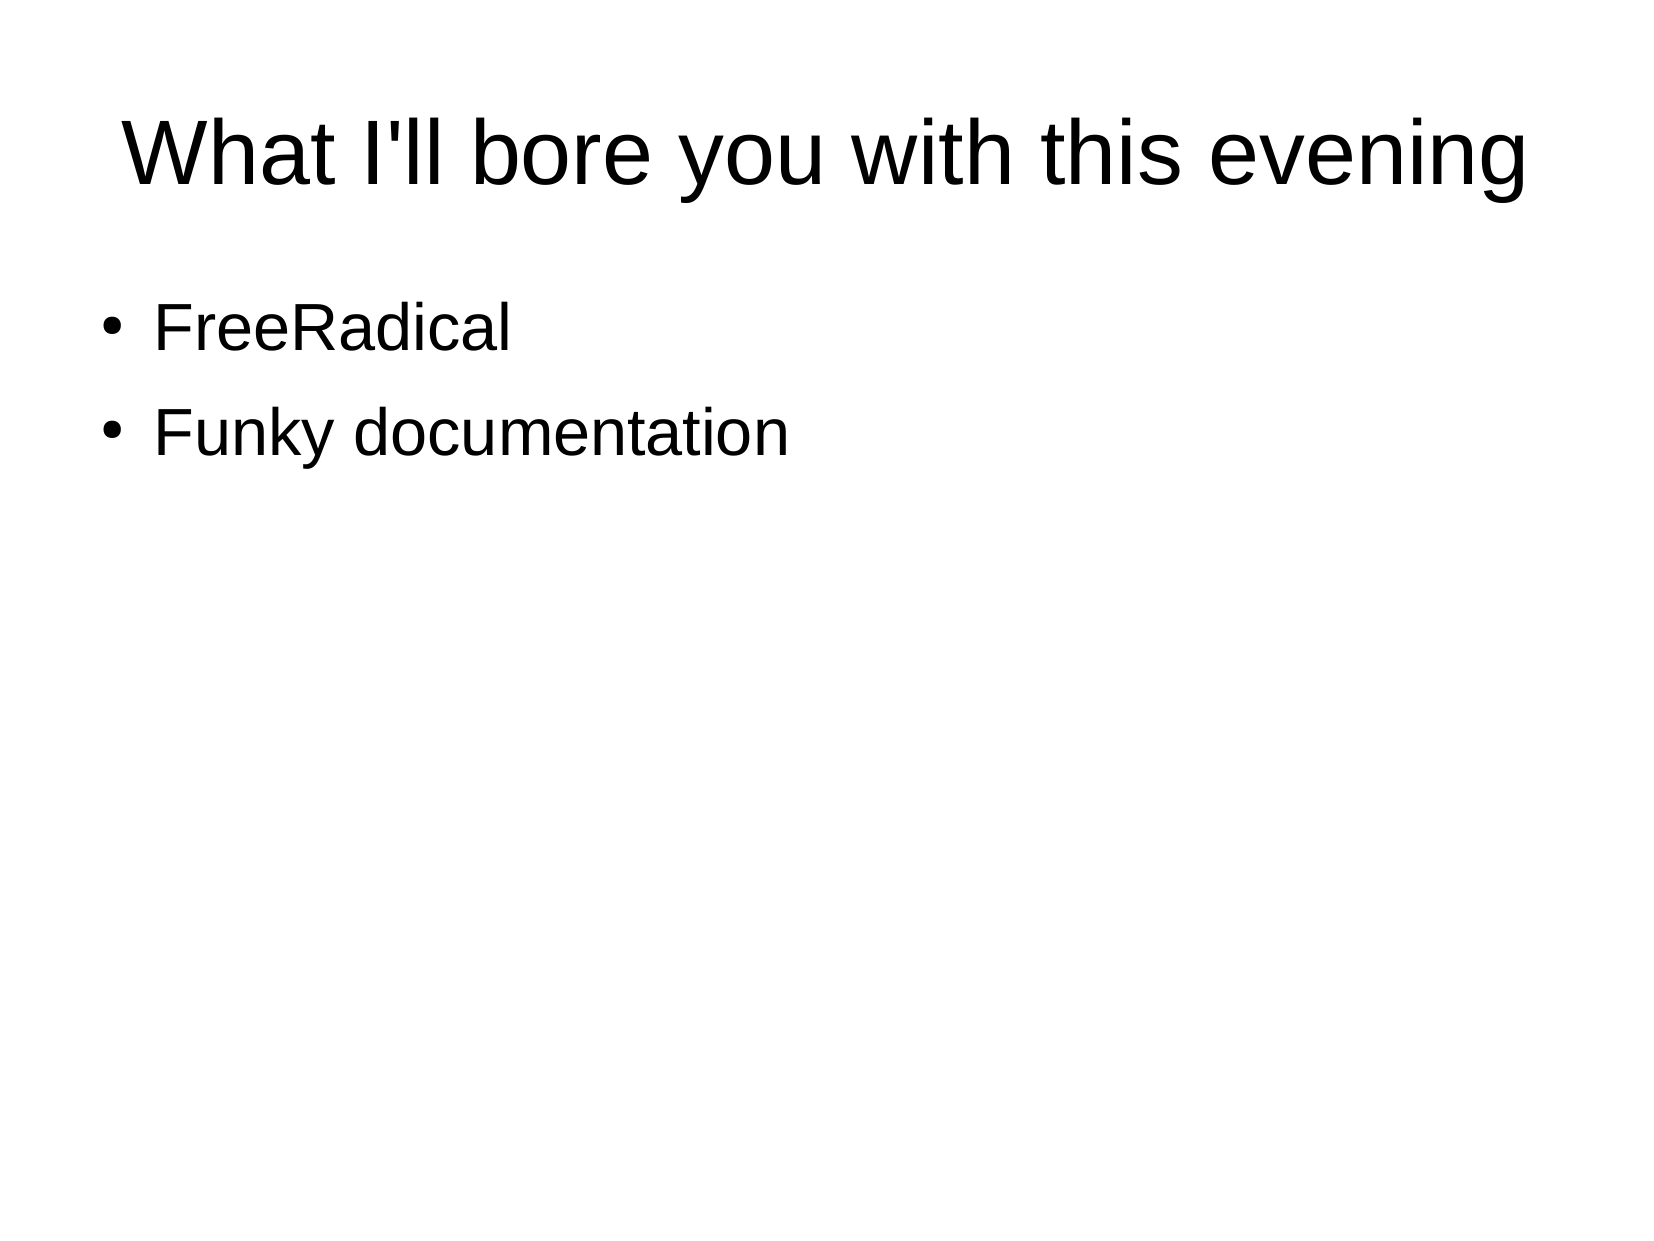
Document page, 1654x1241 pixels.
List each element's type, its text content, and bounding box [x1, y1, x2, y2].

title What I'll bore you with this evening [82, 49, 1571, 257]
list FreeRadical Funky documentation [82, 290, 1571, 1010]
